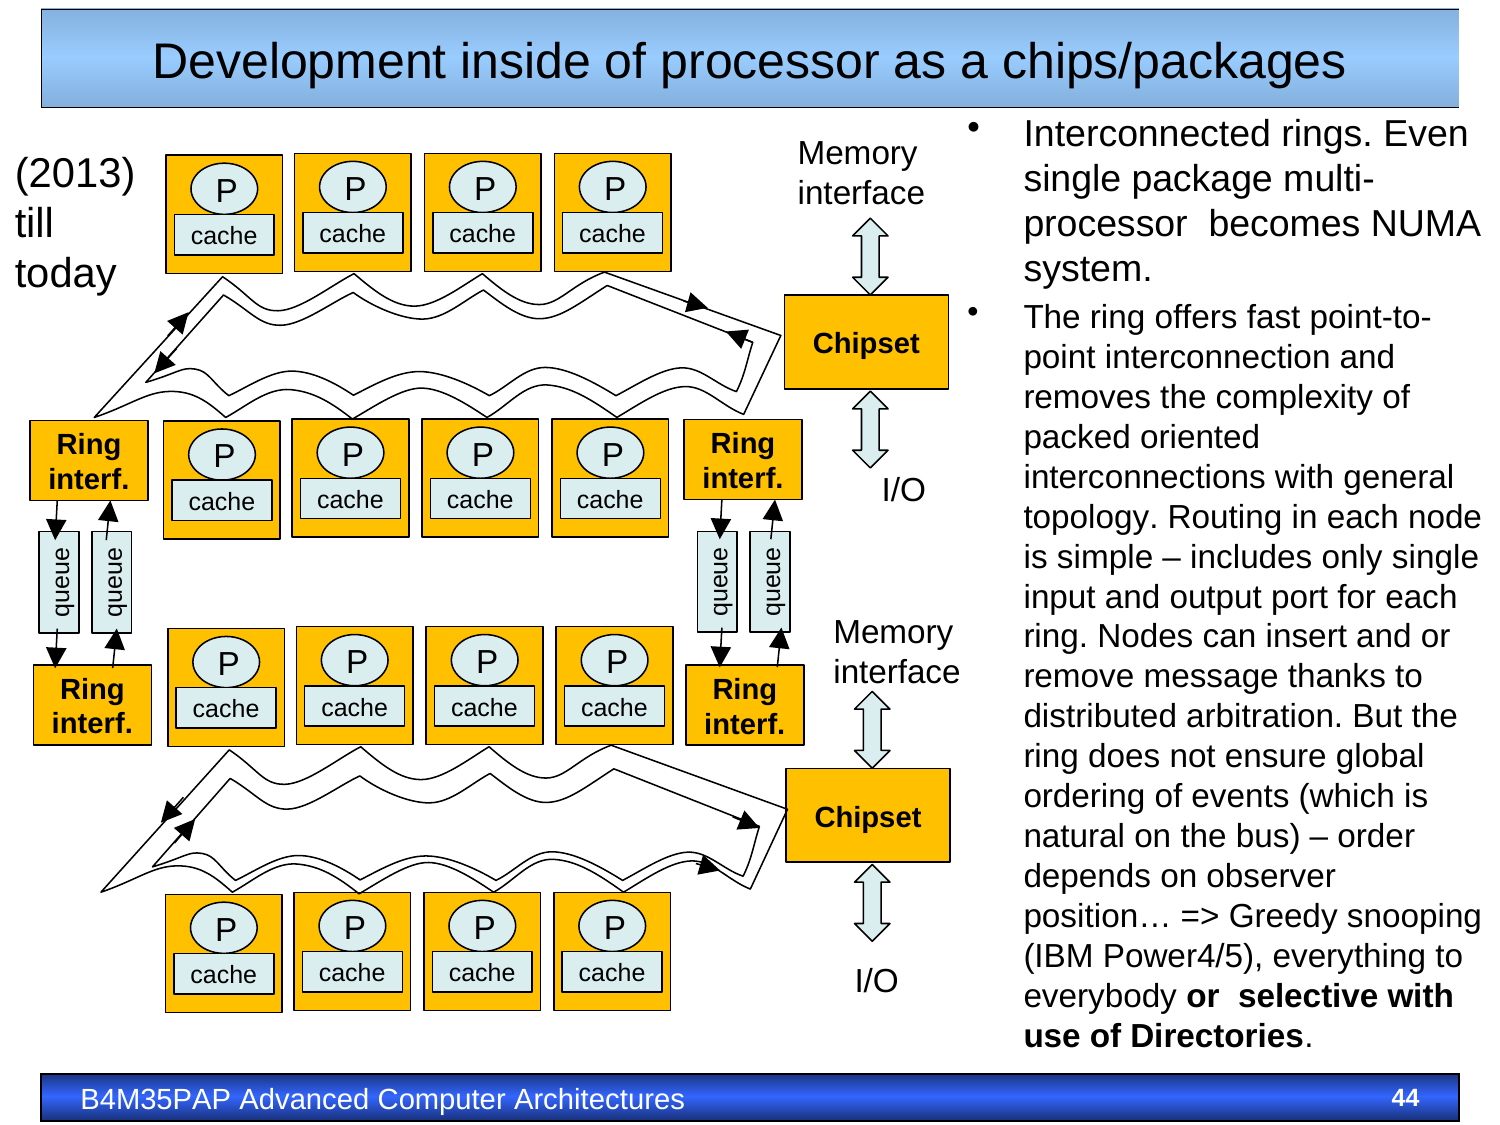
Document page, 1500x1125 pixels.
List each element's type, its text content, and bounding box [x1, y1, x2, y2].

text_box [424, 153, 542, 272]
title Development inside of processor as a chips/packages [41, 8, 1459, 108]
text_box [554, 153, 671, 272]
text_box [551, 419, 669, 538]
text_box [854, 864, 890, 942]
text_box [106, 500, 111, 541]
text_box [294, 153, 412, 272]
text_box [683, 301, 708, 308]
text_box [422, 419, 539, 538]
text_box queue [39, 531, 79, 634]
text_box cache [171, 480, 272, 521]
text_box [292, 419, 409, 538]
text_box [160, 797, 184, 823]
text_box [423, 892, 541, 1011]
text_box P [192, 636, 260, 687]
text_box cache [430, 478, 531, 519]
text_box [154, 348, 177, 374]
text_box [725, 331, 753, 343]
text_box [854, 698, 890, 769]
text_box [852, 219, 889, 295]
text_box P [581, 634, 648, 685]
text_box [852, 391, 889, 464]
text_box P [190, 902, 258, 953]
text_box Memory interface [818, 603, 1020, 698]
text_box [163, 421, 281, 540]
text_box P [579, 161, 647, 212]
text_box [770, 499, 775, 540]
text_box cache [173, 953, 274, 994]
text_box cache [174, 214, 275, 255]
text_box Chipset [784, 295, 949, 389]
text_box P [319, 900, 386, 951]
text_box [426, 626, 543, 745]
text_box (2013) till today [200, 279, 254, 304]
text_box P [317, 427, 384, 478]
text_box (2013) till today [0, 138, 254, 304]
text_box P [321, 634, 389, 685]
text_box cache [562, 951, 663, 992]
text_box cache [304, 685, 405, 727]
text_box [167, 628, 285, 747]
text_box Ring interf. [33, 664, 152, 745]
list Interconnected rings. Even single package multi-processor becomes NUMA system. The ring offers fast point-to-point interconnection and removes the complexity of packed oriented interconnections with general topology. Routing in each node is simple – includes only single input and output port for each ring. Nodes can insert and or remove message thanks to distributed arbitration. But the ring does not ensure global ordering of events (which is natural on the bus) – order depends on observer position… => Greedy snooping (IBM Power4/5), everything to everybody or selective with use of Directories. [952, 101, 1500, 1073]
text_box Chipset [786, 768, 951, 863]
text_box [165, 894, 283, 1013]
text_box [553, 892, 671, 1011]
text_box P [188, 428, 256, 480]
text_box [165, 155, 283, 274]
text_box queue [750, 531, 790, 633]
text_box cache [564, 685, 665, 727]
text_box P [447, 427, 514, 478]
text_box I/O [839, 951, 1041, 1007]
text_box [293, 892, 411, 1011]
text_box cache [300, 478, 401, 519]
text_box I/O [866, 461, 1068, 516]
text_box P [449, 161, 517, 212]
text_box Ring interf. [685, 665, 804, 745]
text_box [732, 816, 760, 828]
text_box [112, 628, 117, 669]
text_box [695, 863, 721, 871]
text_box cache [560, 478, 661, 519]
text_box cache [434, 685, 535, 727]
text_box P [578, 900, 646, 951]
text_box [167, 312, 189, 336]
text_box P [451, 634, 519, 685]
text_box cache [432, 212, 533, 253]
text_box Ring interf. [684, 419, 803, 500]
text_box [777, 627, 782, 668]
text_box P [190, 163, 258, 214]
text_box queue [91, 531, 132, 634]
text_box cache [176, 687, 277, 729]
text_box [296, 626, 413, 745]
text_box cache [432, 951, 533, 992]
text_box queue [697, 531, 738, 633]
text_box P [448, 900, 516, 951]
text_box Memory interface [782, 123, 984, 219]
text_box Ring interf. [30, 420, 149, 501]
text_box [556, 626, 673, 745]
text_box cache [302, 212, 403, 253]
text_box cache [302, 951, 403, 992]
text_box cache [562, 212, 663, 253]
text_box P [577, 427, 644, 478]
text_box P [319, 161, 387, 212]
